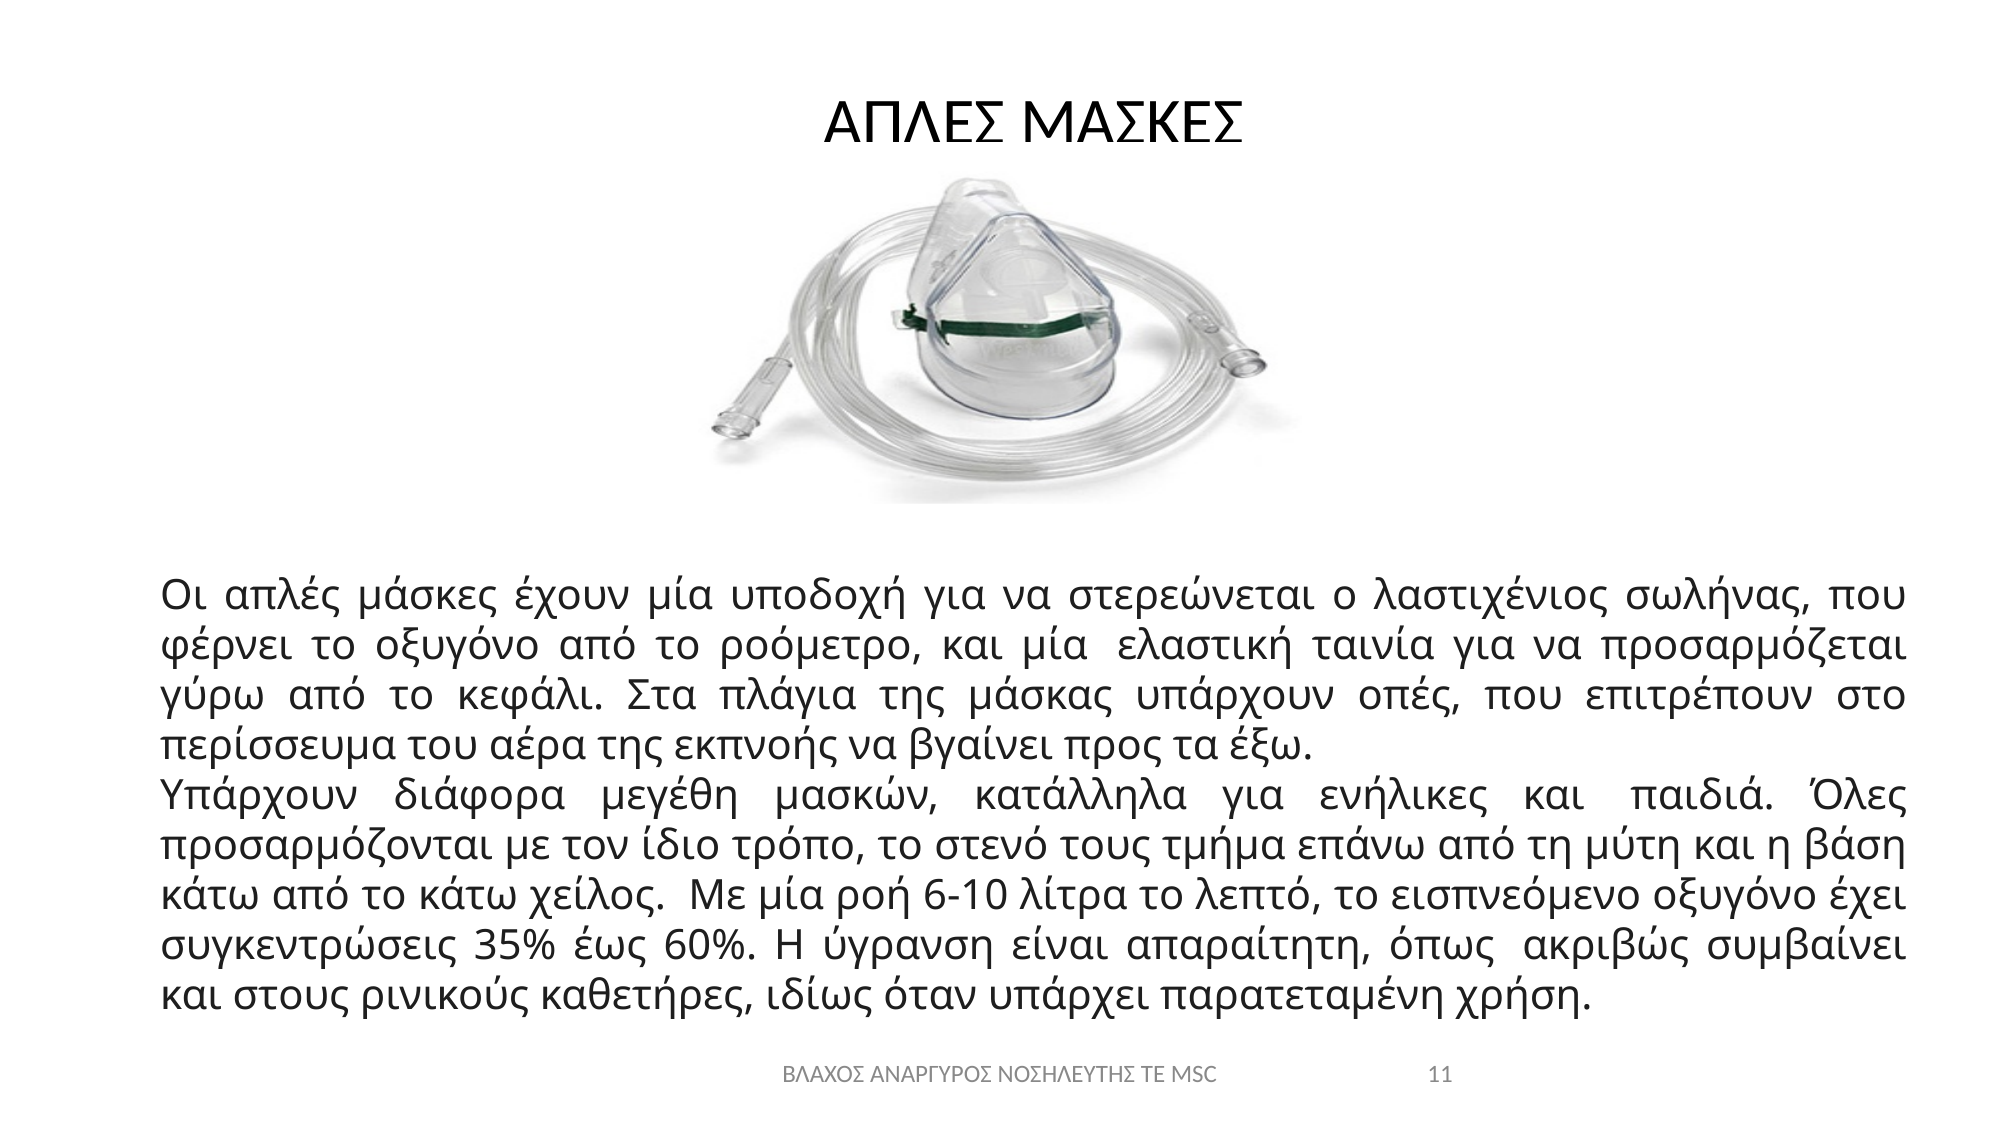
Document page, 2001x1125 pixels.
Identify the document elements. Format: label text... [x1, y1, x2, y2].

text_box ΒΛΑΧΟΣ ΑΝΑΡΓΥΡΟΣ ΝΟΣΗΛΕΥΤΗΣ ΤΕ MSC [662, 1042, 1338, 1103]
picture [698, 143, 1302, 519]
text_box ΑΠΛΕΣ ΜΑΣΚΕΣ Οι απλές μάσκες έχουν μία υποδοχή για να στερεώνεται ο λαστιχένιος σωλήνας, που φέρνει το οξυγόνο από το ροόμετρο, και μία ελαστική ταινία για να προσαρμόζεται γύρω από το κεφάλι. Στα πλάγια της μάσκας υπάρχουν οπές, που επιτρέπουν στο περίσσευμα του αέρα της εκπνοής να βγαίνει προς τα έξω. Υπάρχουν διάφορα μεγέθη μασκών, κατάλληλα για ενήλικες και παιδιά. Όλες προσαρμόζονται με τον ίδιο τρόπο, το στενό τους τμήμα επάνω από τη μύτη και η βάση κάτω από το κάτω χείλος. Με μία ροή 6-10 λίτρα το λεπτό, το εισπνεόμενο οξυγόνο έχει συγκεντρώσεις 35% έως 60%. Η ύγρανση είναι απαραίτητη, όπως ακριβώς συμβαίνει και στους ρινικούς καθετήρες, ιδίως όταν υπάρχει παρατεταμένη χρήση. [145, 70, 1923, 1125]
text_box [1412, 1042, 1863, 1103]
